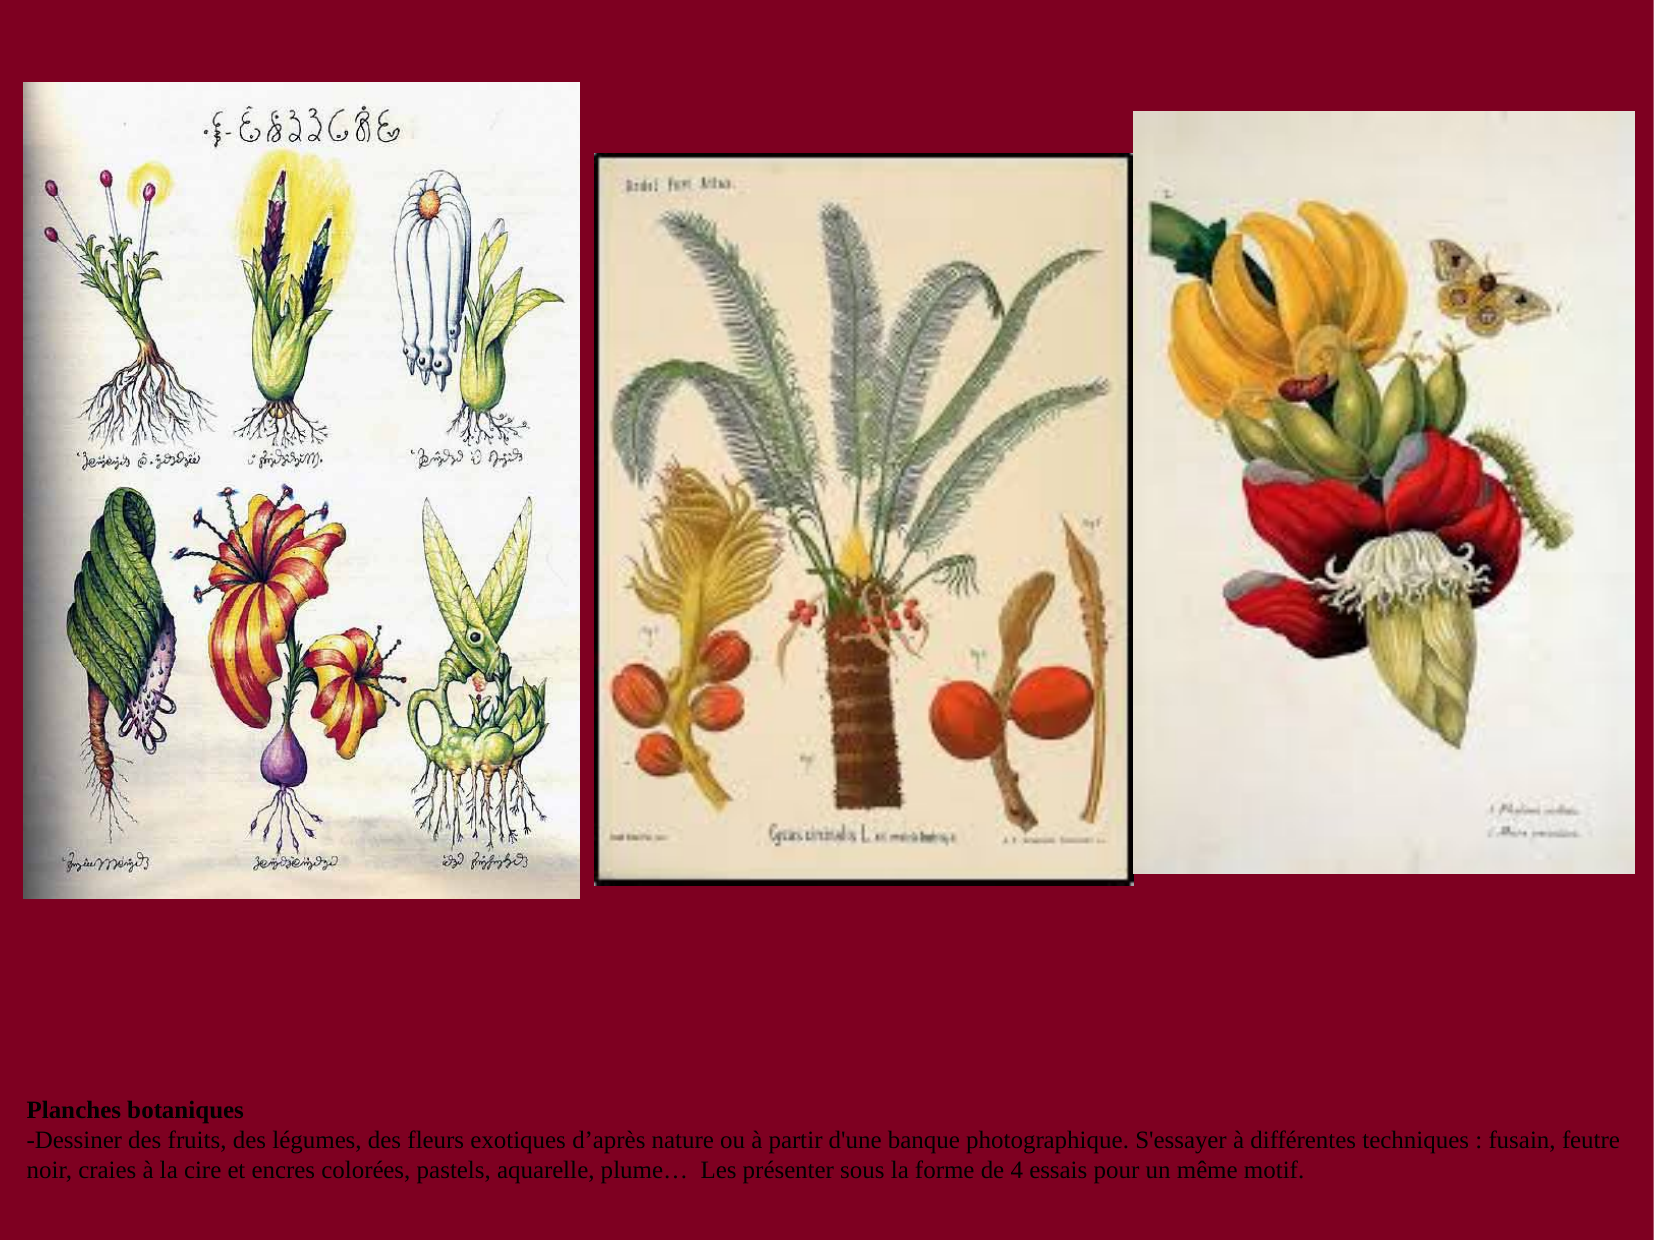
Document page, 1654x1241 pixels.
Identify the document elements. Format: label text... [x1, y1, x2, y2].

picture [594, 111, 1635, 886]
title Planches botaniques -Dessiner des fruits, des légumes, des fleurs exotiques d’après nature ou à partir d'une banque photographique. S'essayer à différentes techniques : fusain, feutre noir, craies à la cire et encres colorées, pastels, aquarelle, plume… Les présenter sous la forme de 4 essais pour un même motif. [11, 1086, 1642, 1225]
picture [23, 82, 580, 899]
